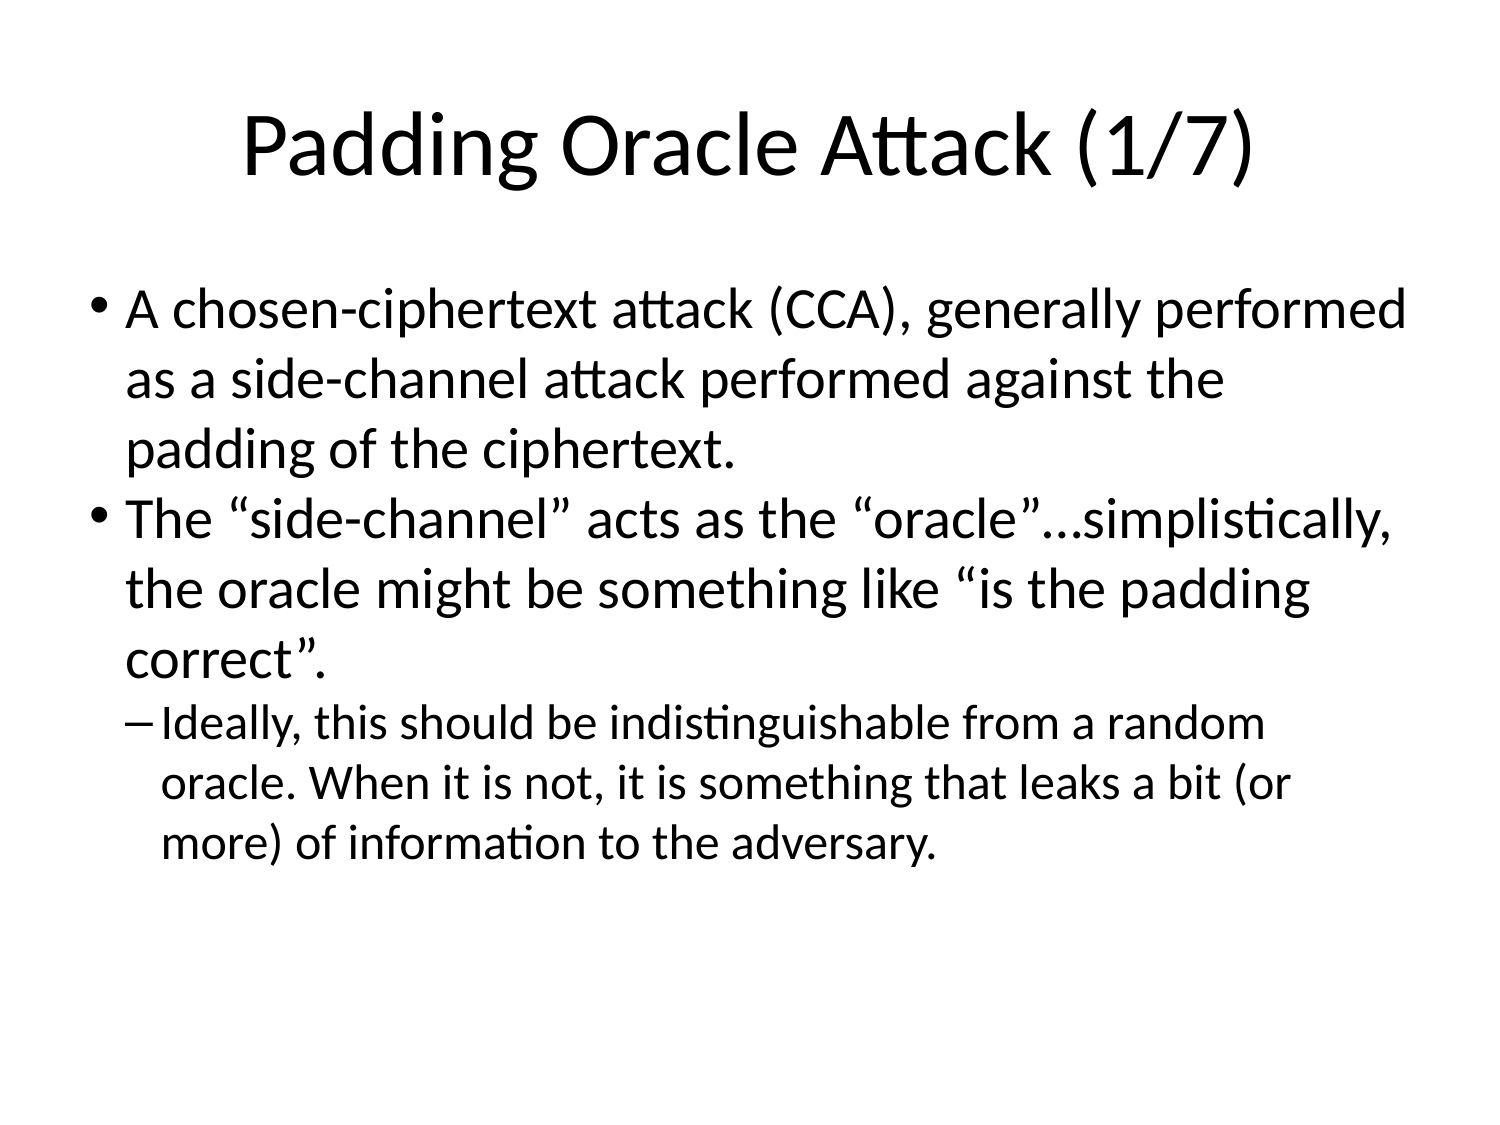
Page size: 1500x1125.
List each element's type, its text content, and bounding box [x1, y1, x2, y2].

text_box A chosen-ciphertext attack (CCA), generally performed as a side-channel attack performed against the padding of the ciphertext. The “side-channel” acts as the “oracle”…simplistically, the oracle might be something like “is the padding correct”. Ideally, this should be indistinguishable from a random oracle. When it is not, it is something that leaks a bit (or more) of information to the adversary. [75, 262, 1425, 1005]
text_box Padding Oracle Attack (1/7) [75, 45, 1425, 233]
